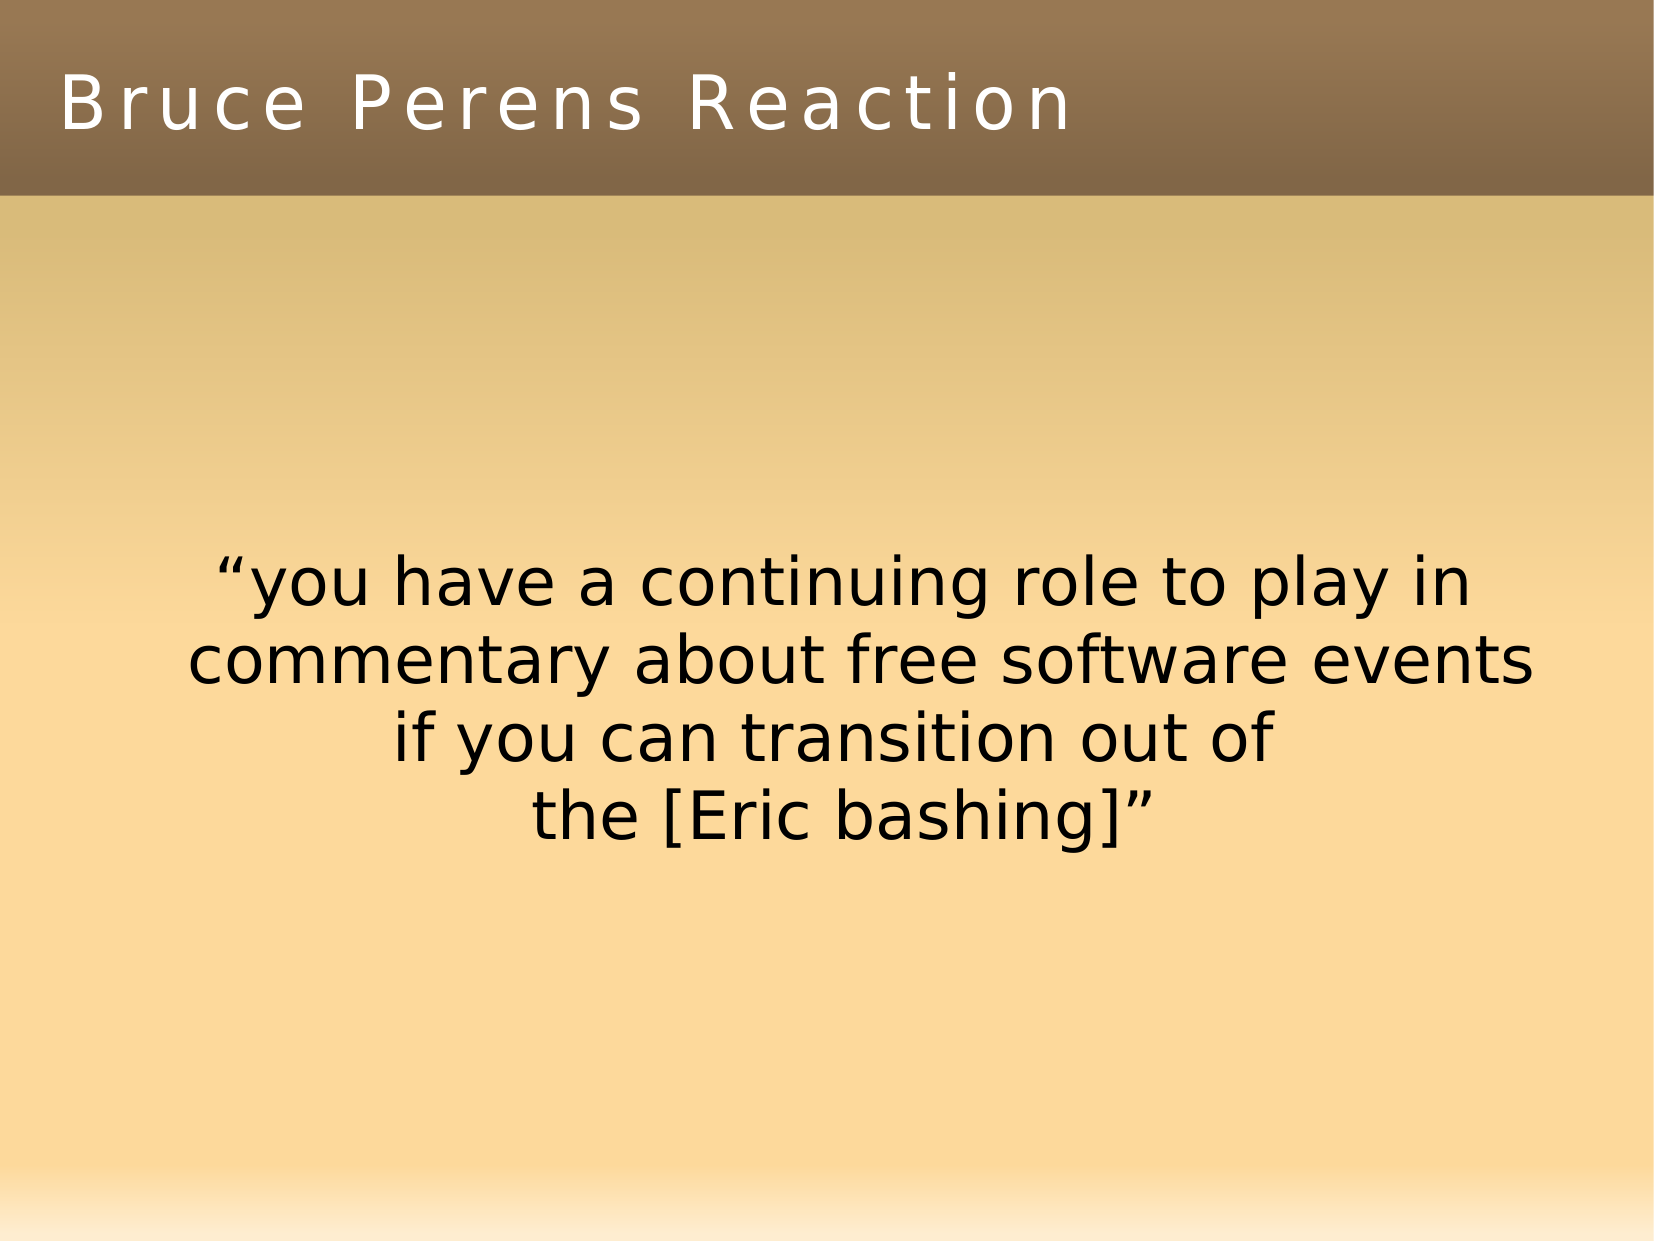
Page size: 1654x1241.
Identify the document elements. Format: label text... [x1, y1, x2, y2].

title Bruce Perens Reaction [59, 29, 1595, 178]
picture [0, 0, 1654, 1241]
subtitle “you have a continuing role to play in commentary about free software events if you can transition out of the [Eric bashing]” [82, 290, 1571, 1109]
